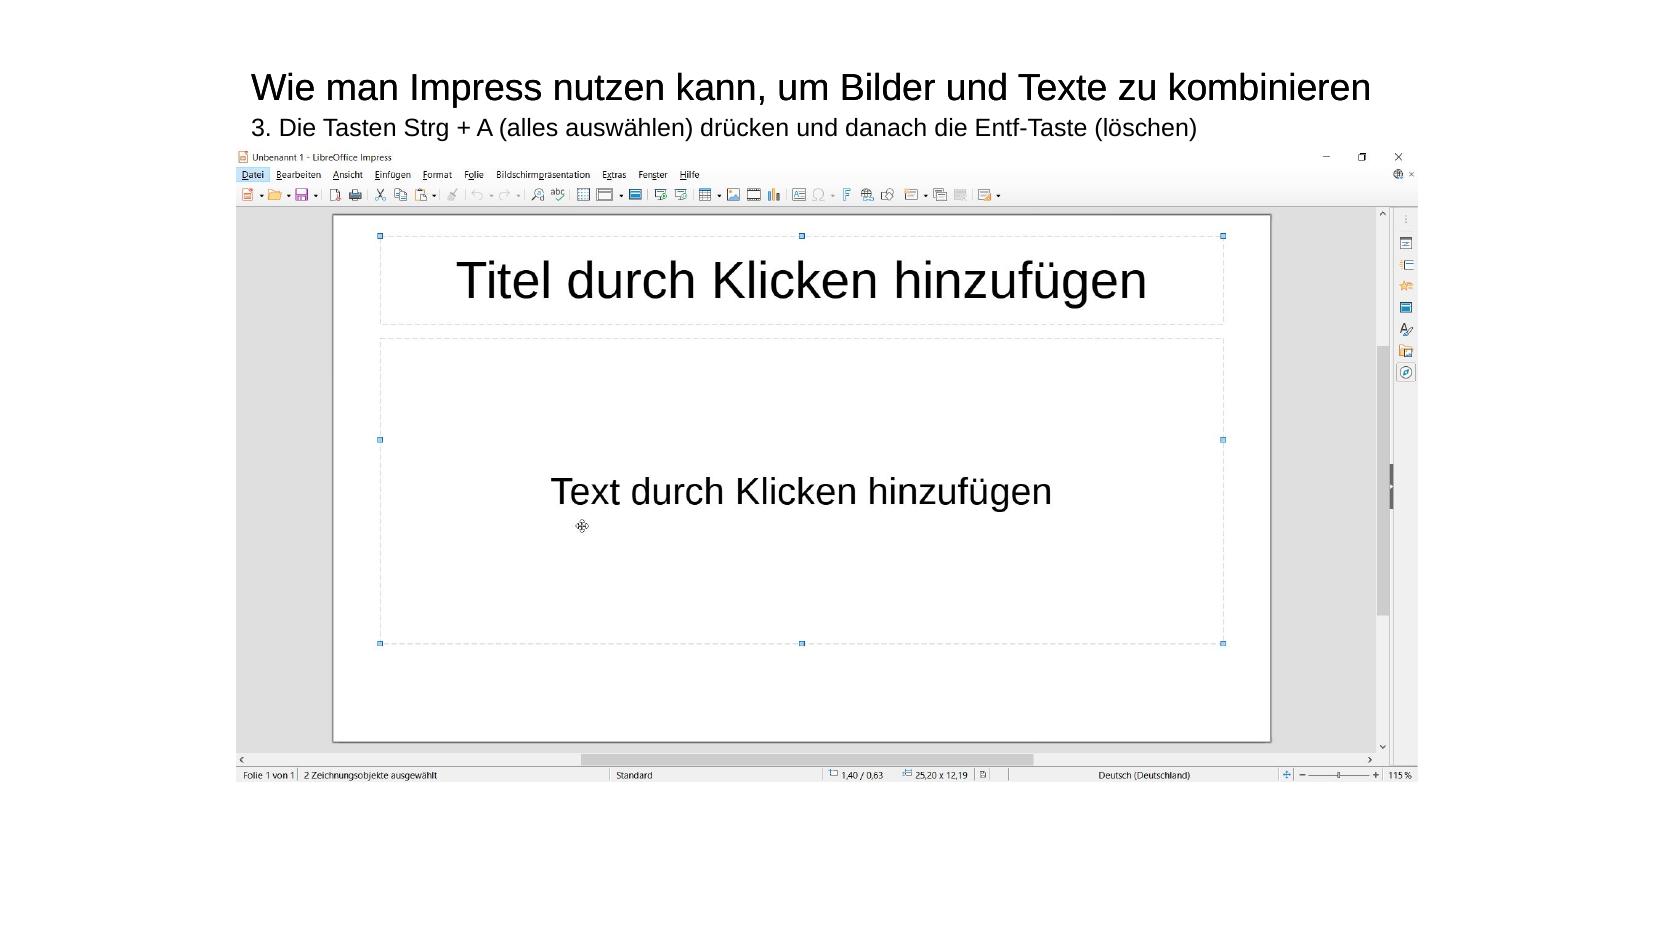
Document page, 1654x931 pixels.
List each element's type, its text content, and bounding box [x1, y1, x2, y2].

picture [236, 148, 1418, 782]
text_box Wie man Impress nutzen kann, um Bilder und Texte zu kombinieren [236, 59, 1418, 106]
text_box 3. Die Tasten Strg + A (alles auswählen) drücken und danach die Entf-Taste (löschen) [236, 106, 1418, 148]
